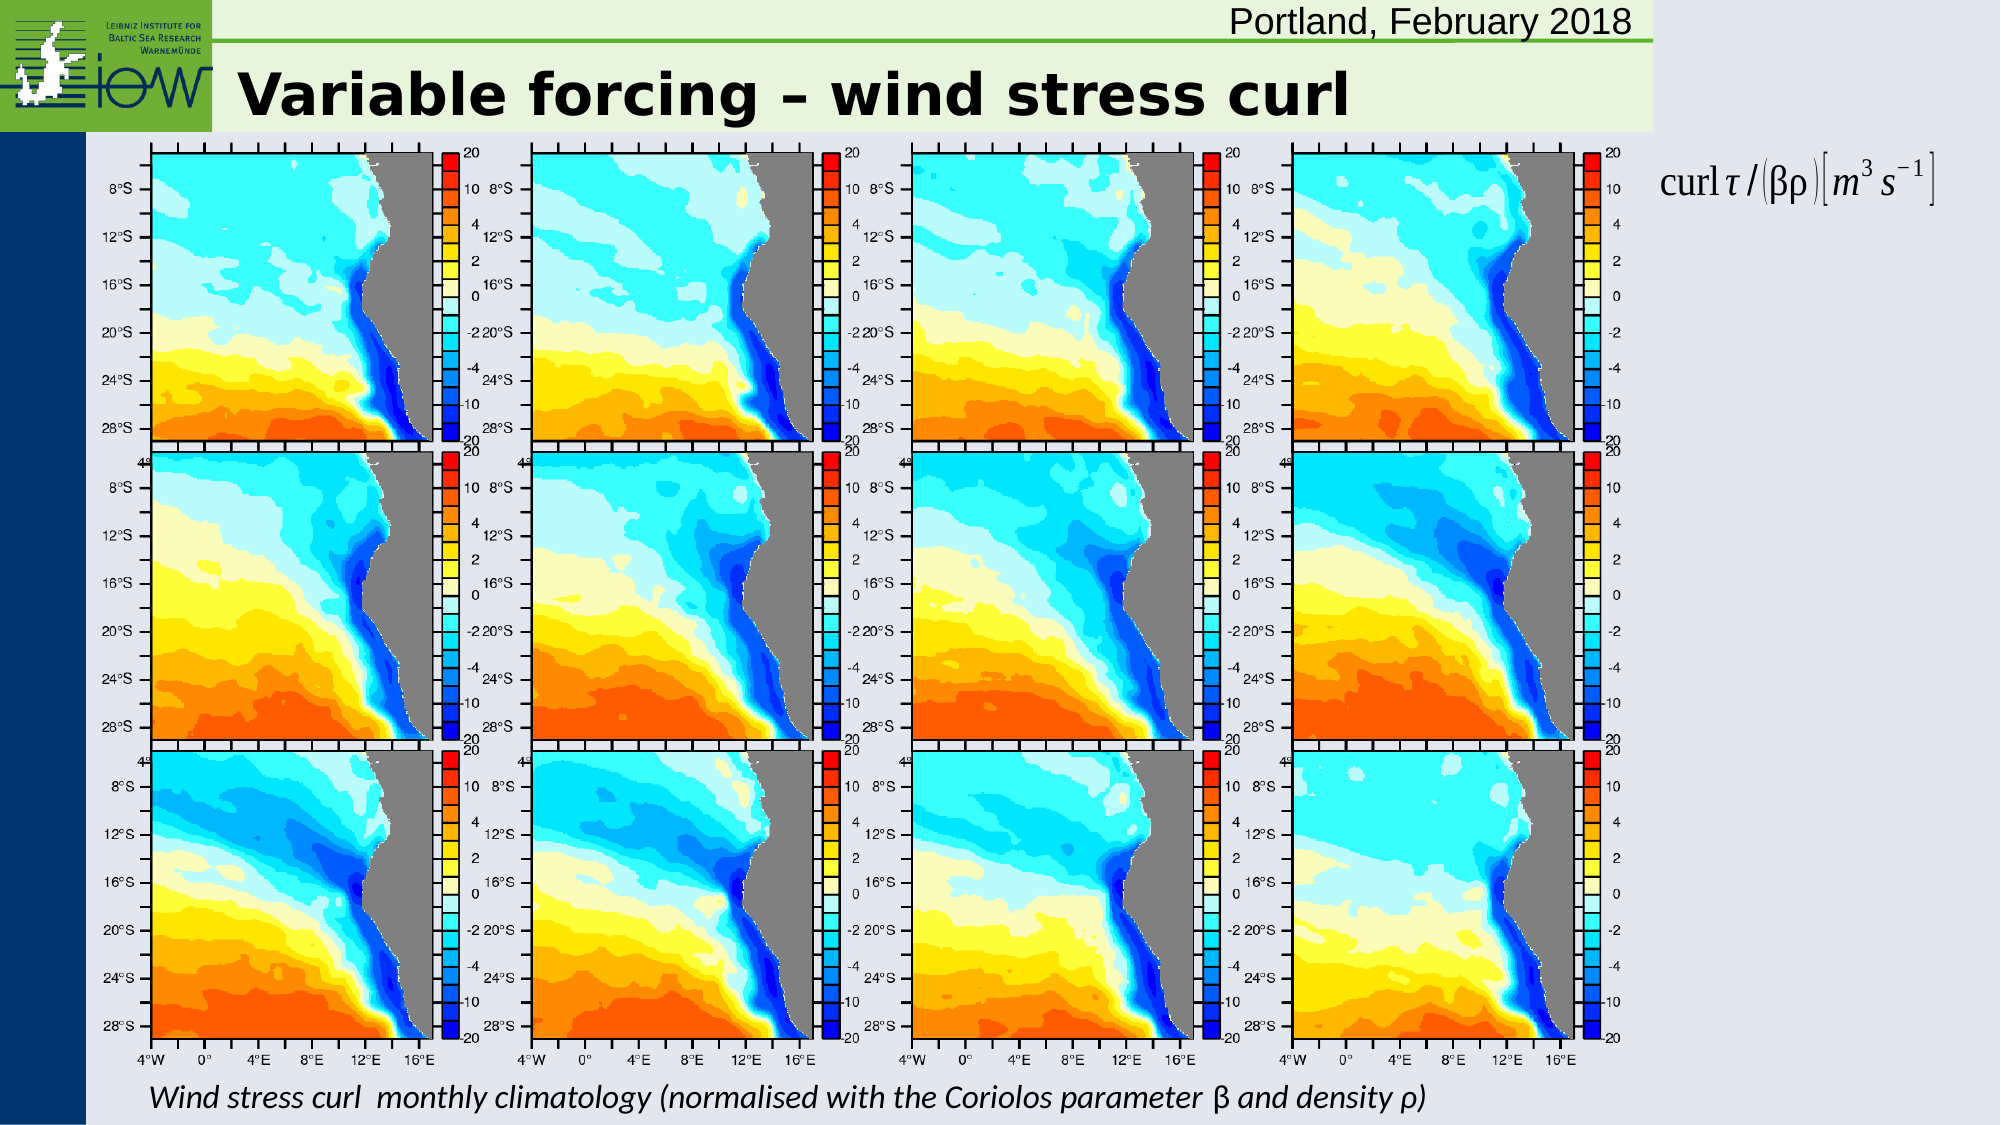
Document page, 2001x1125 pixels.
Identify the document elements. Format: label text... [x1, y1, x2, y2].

text_box Variable forcing – wind stress curl [137, 49, 1453, 135]
picture [96, 126, 1631, 1075]
chart [1650, 149, 1945, 209]
text_box Wind stress curl monthly climatology (normalised with the Coriolos parameter β and density ρ) [133, 1071, 1469, 1125]
picture [0, 20, 213, 108]
